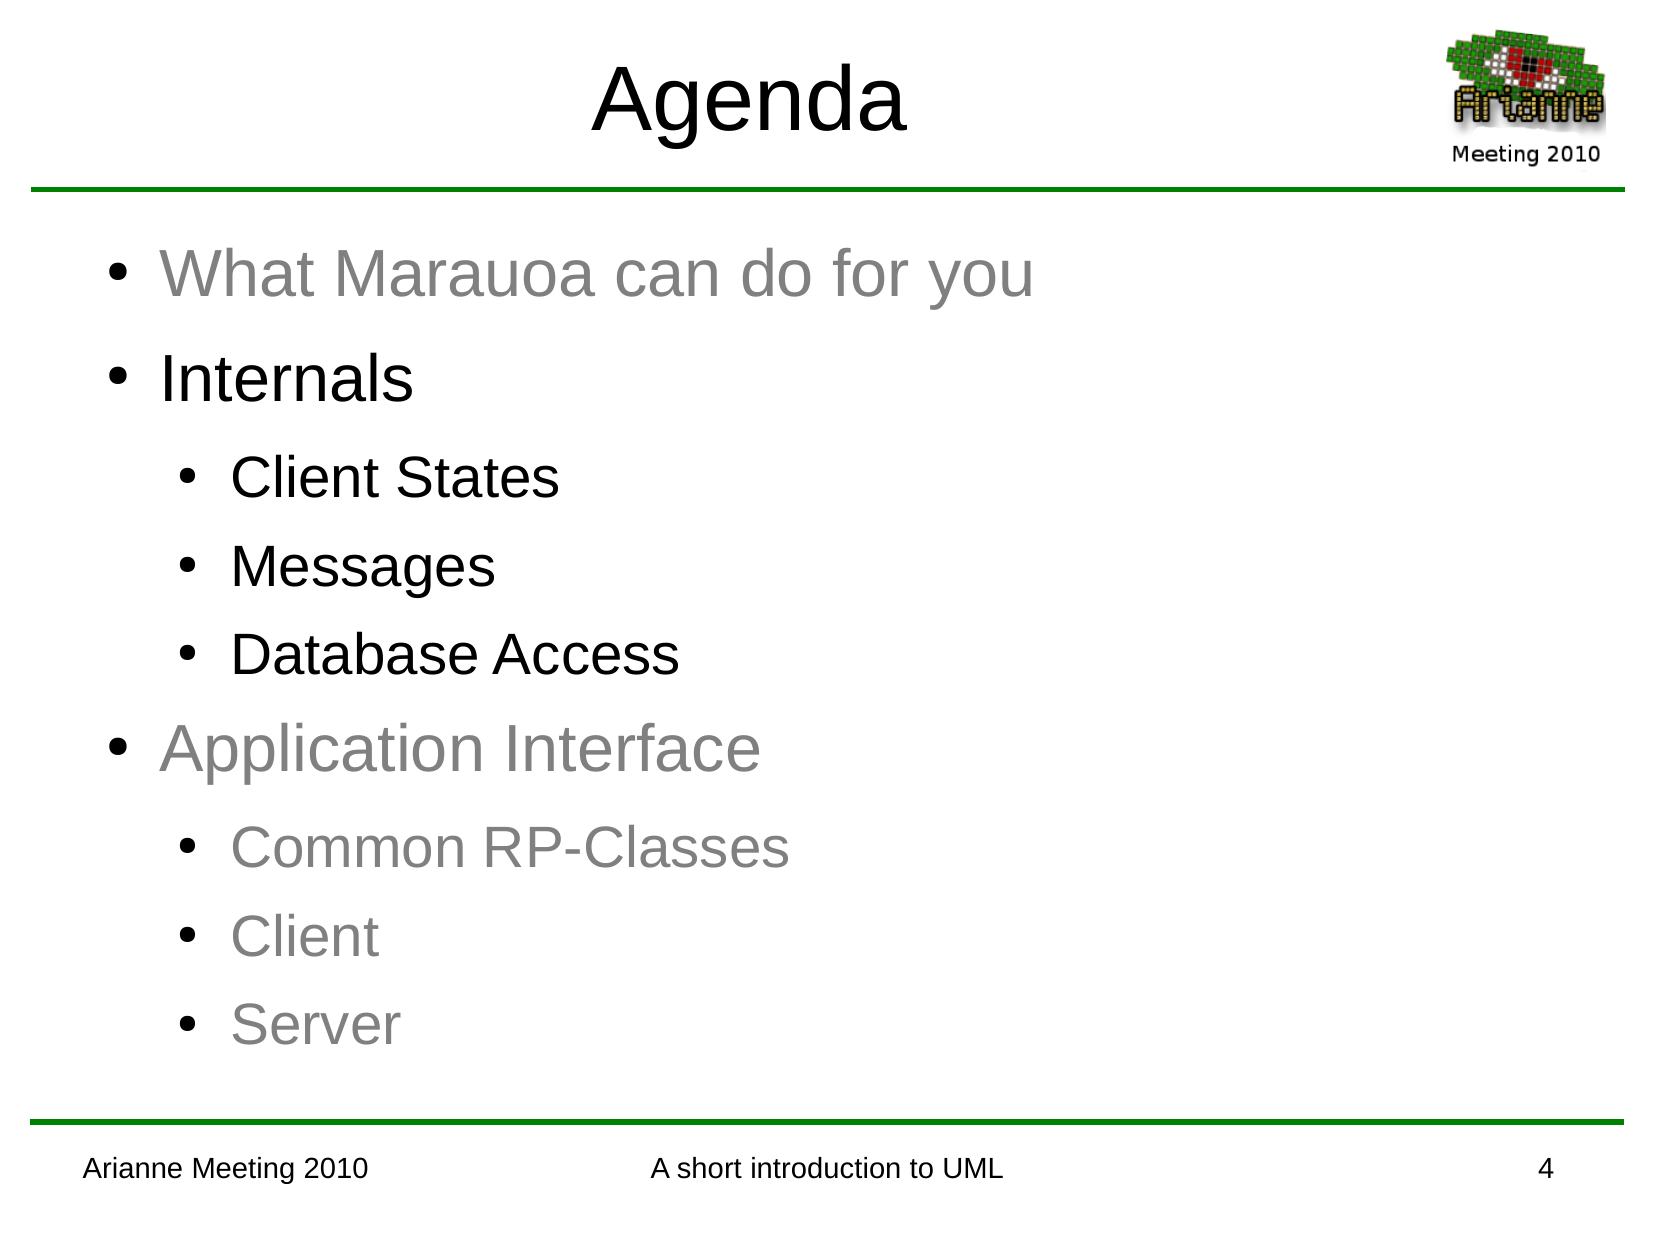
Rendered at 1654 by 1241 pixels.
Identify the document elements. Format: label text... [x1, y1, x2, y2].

title Agenda [82, 47, 1418, 150]
picture [1446, 29, 1606, 178]
list What Marauoa can do for you Internals Client States Messages Database Access Application Interface Common RP-Classes Client Server [88, 236, 1577, 1080]
